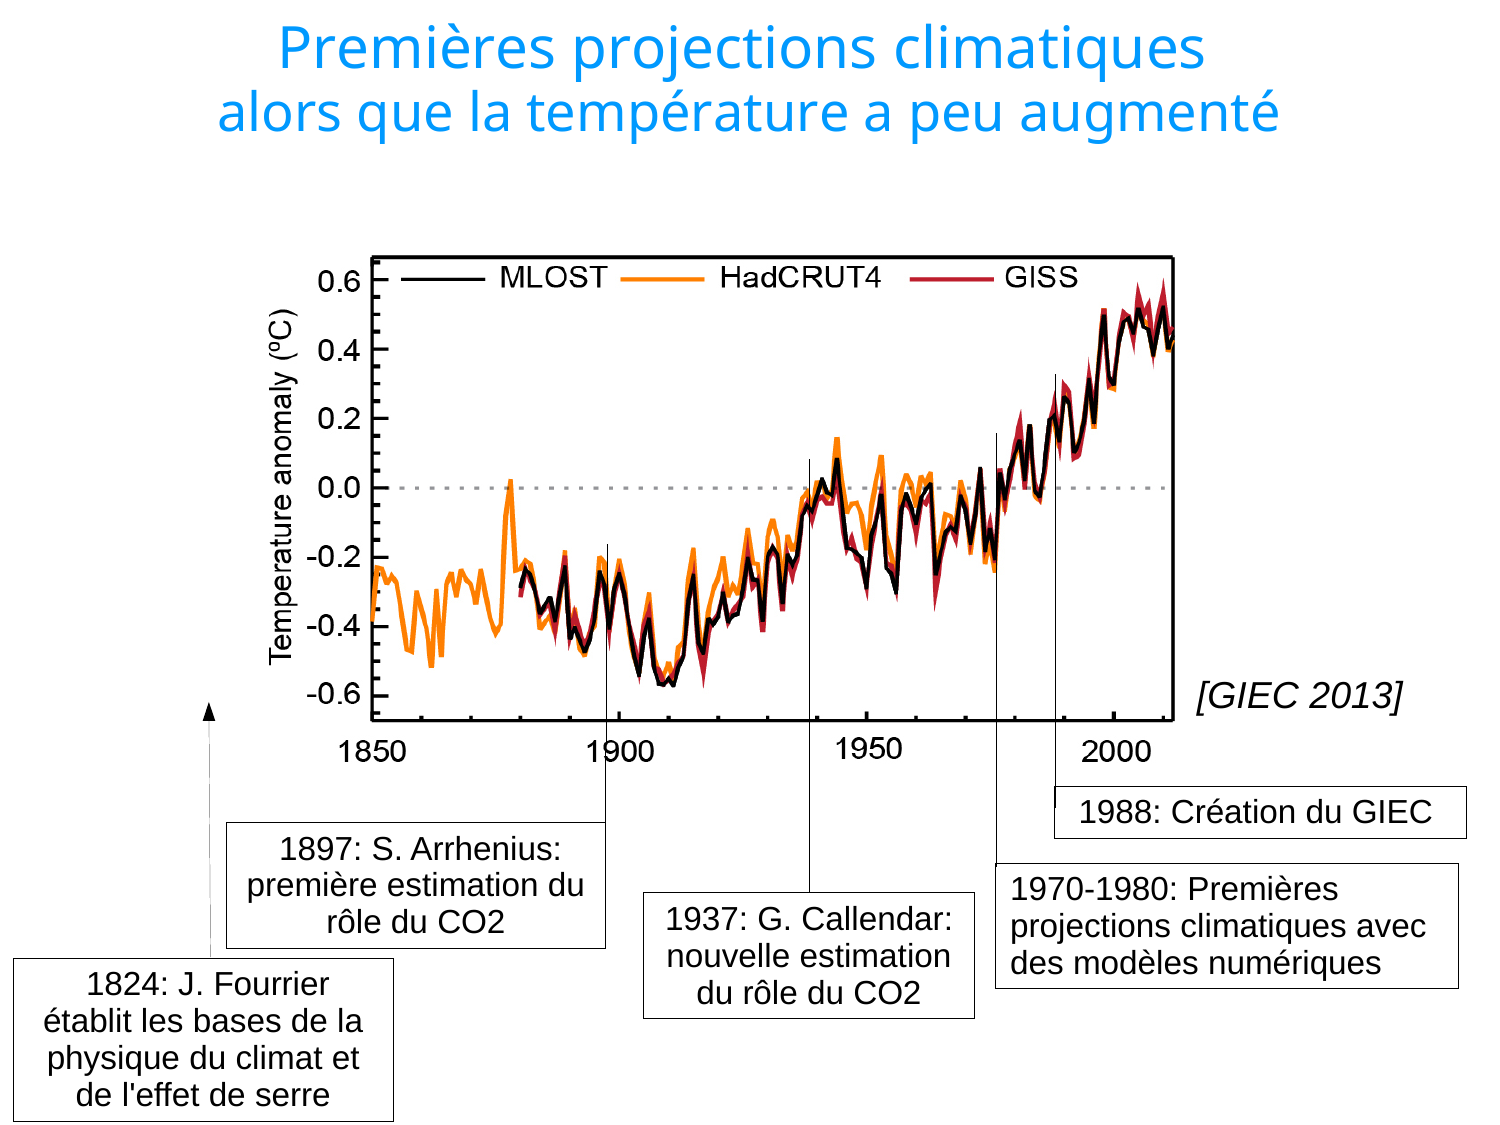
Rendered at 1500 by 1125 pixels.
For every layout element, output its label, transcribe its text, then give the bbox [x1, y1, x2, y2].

text_box 1937: G. Callendar: nouvelle estimation du rôle du CO2 [643, 892, 975, 1019]
picture [261, 239, 1190, 770]
text_box 1824: J. Fourrier établit les bases de la physique du climat et de l'effet de serre [13, 958, 394, 1122]
text_box 1970-1980: Premières projections climatiques avec des modèles numériques [995, 863, 1459, 989]
text_box 1897: S. Arrhenius: première estimation du rôle du CO2 [226, 822, 606, 949]
text_box [GIEC 2013] [1061, 667, 1418, 724]
text_box 1988: Création du GIEC [1054, 786, 1467, 839]
title Premières projections climatiques alors que la température a peu augmenté [74, 12, 1425, 152]
